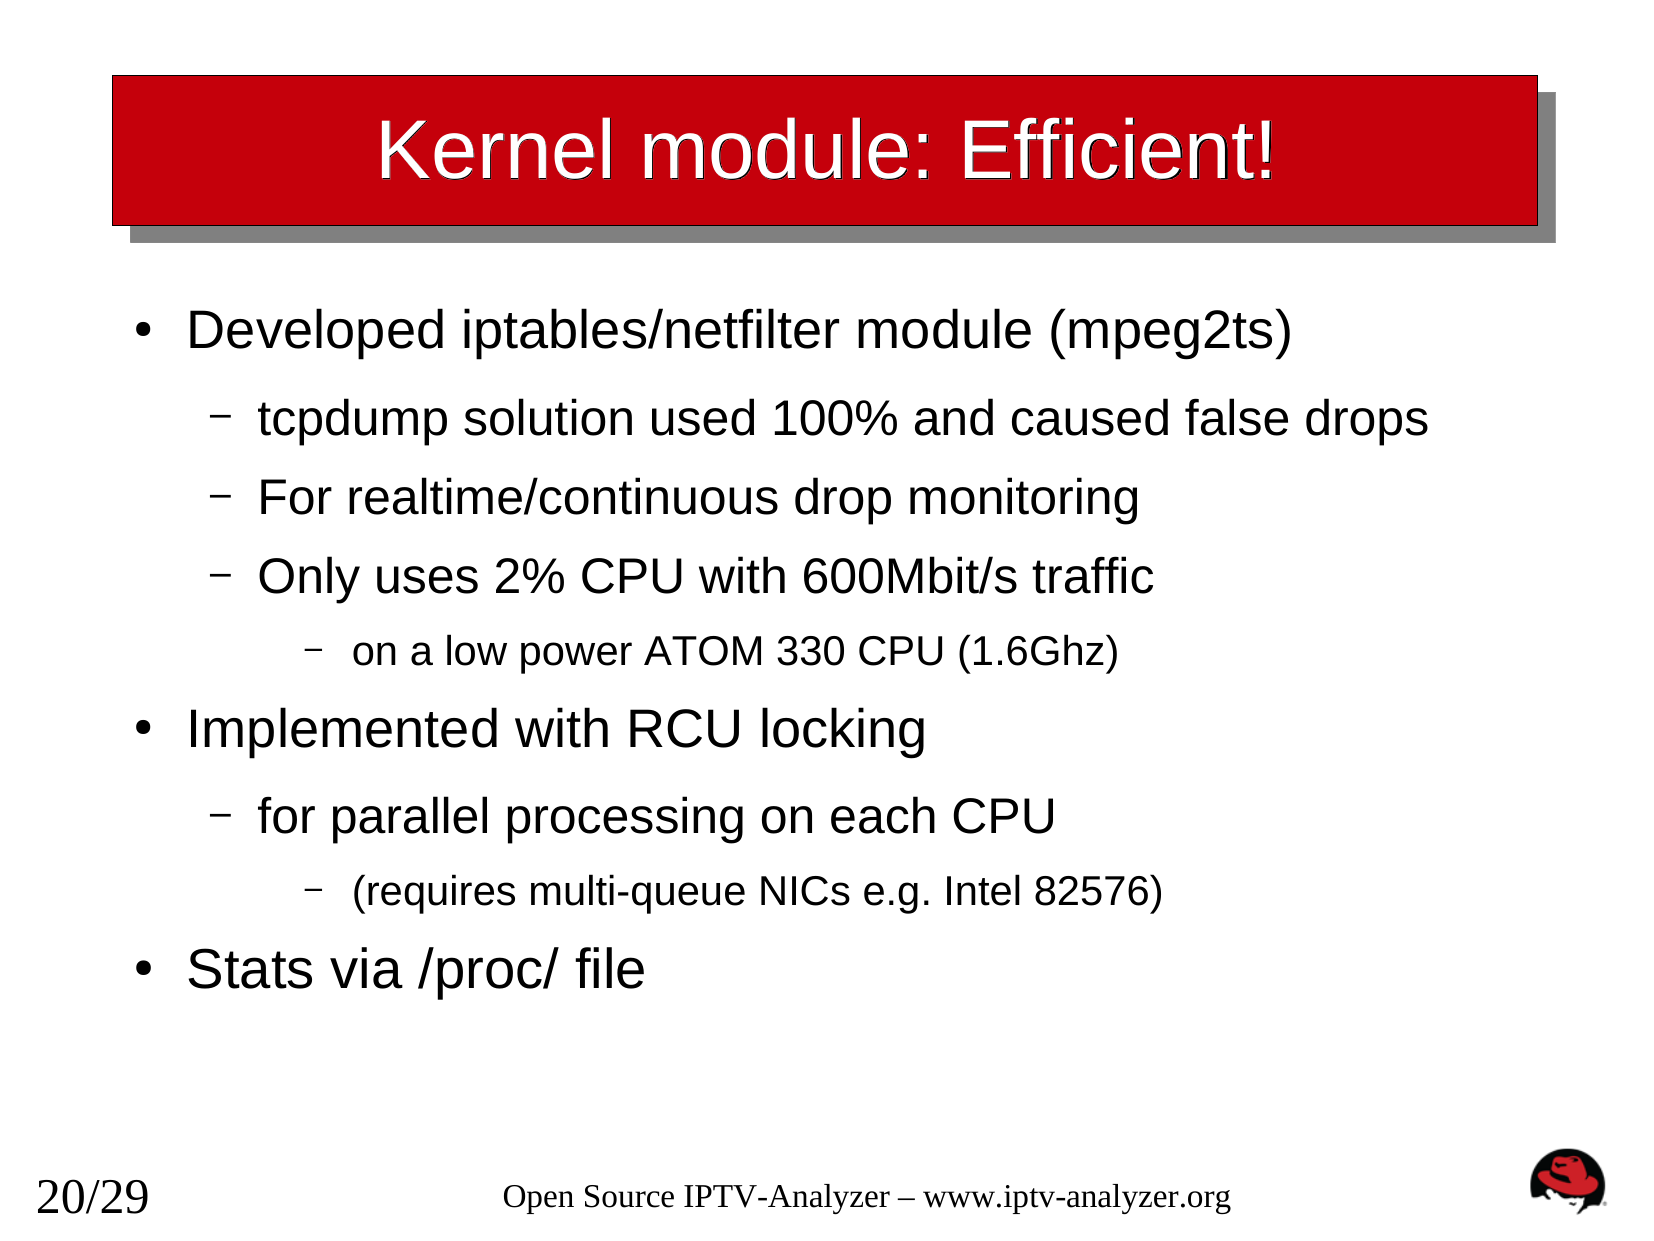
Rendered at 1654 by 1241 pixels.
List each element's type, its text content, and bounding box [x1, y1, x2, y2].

title Kernel module: Efficient! [116, 75, 1538, 226]
picture [1529, 1146, 1613, 1224]
list Developed iptables/netfilter module (mpeg2ts) tcpdump solution used 100% and caused false drops For realtime/continuous drop monitoring Only uses 2% CPU with 600Mbit/s traffic on a low power ATOM 330 CPU (1.6Ghz) Implemented with RCU locking for parallel processing on each CPU (requires multi-queue NICs e.g. Intel 82576) Stats via /proc/ file [115, 300, 1541, 1058]
